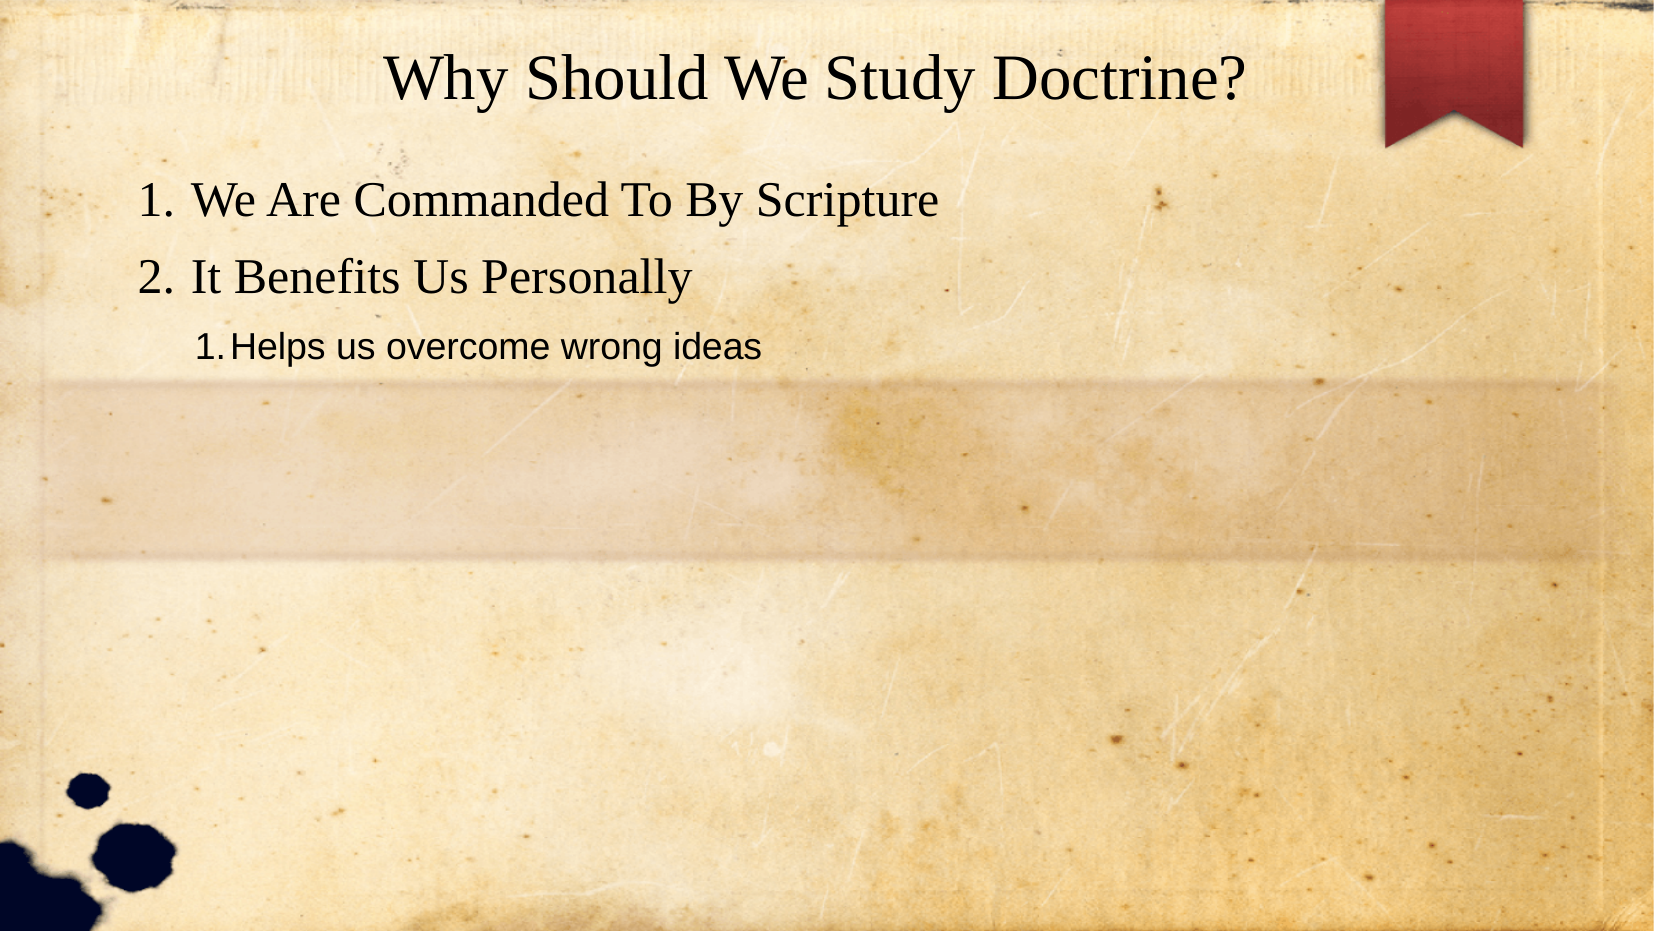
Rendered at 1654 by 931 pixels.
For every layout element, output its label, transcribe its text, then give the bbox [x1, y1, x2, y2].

text_box Helps us overcome wrong ideas [180, 318, 1396, 501]
title Why Should We Study Doctrine? [71, 0, 1561, 156]
list We Are Commanded To By Scripture It Benefits Us Personally [120, 172, 1336, 331]
picture [0, 0, 1654, 931]
